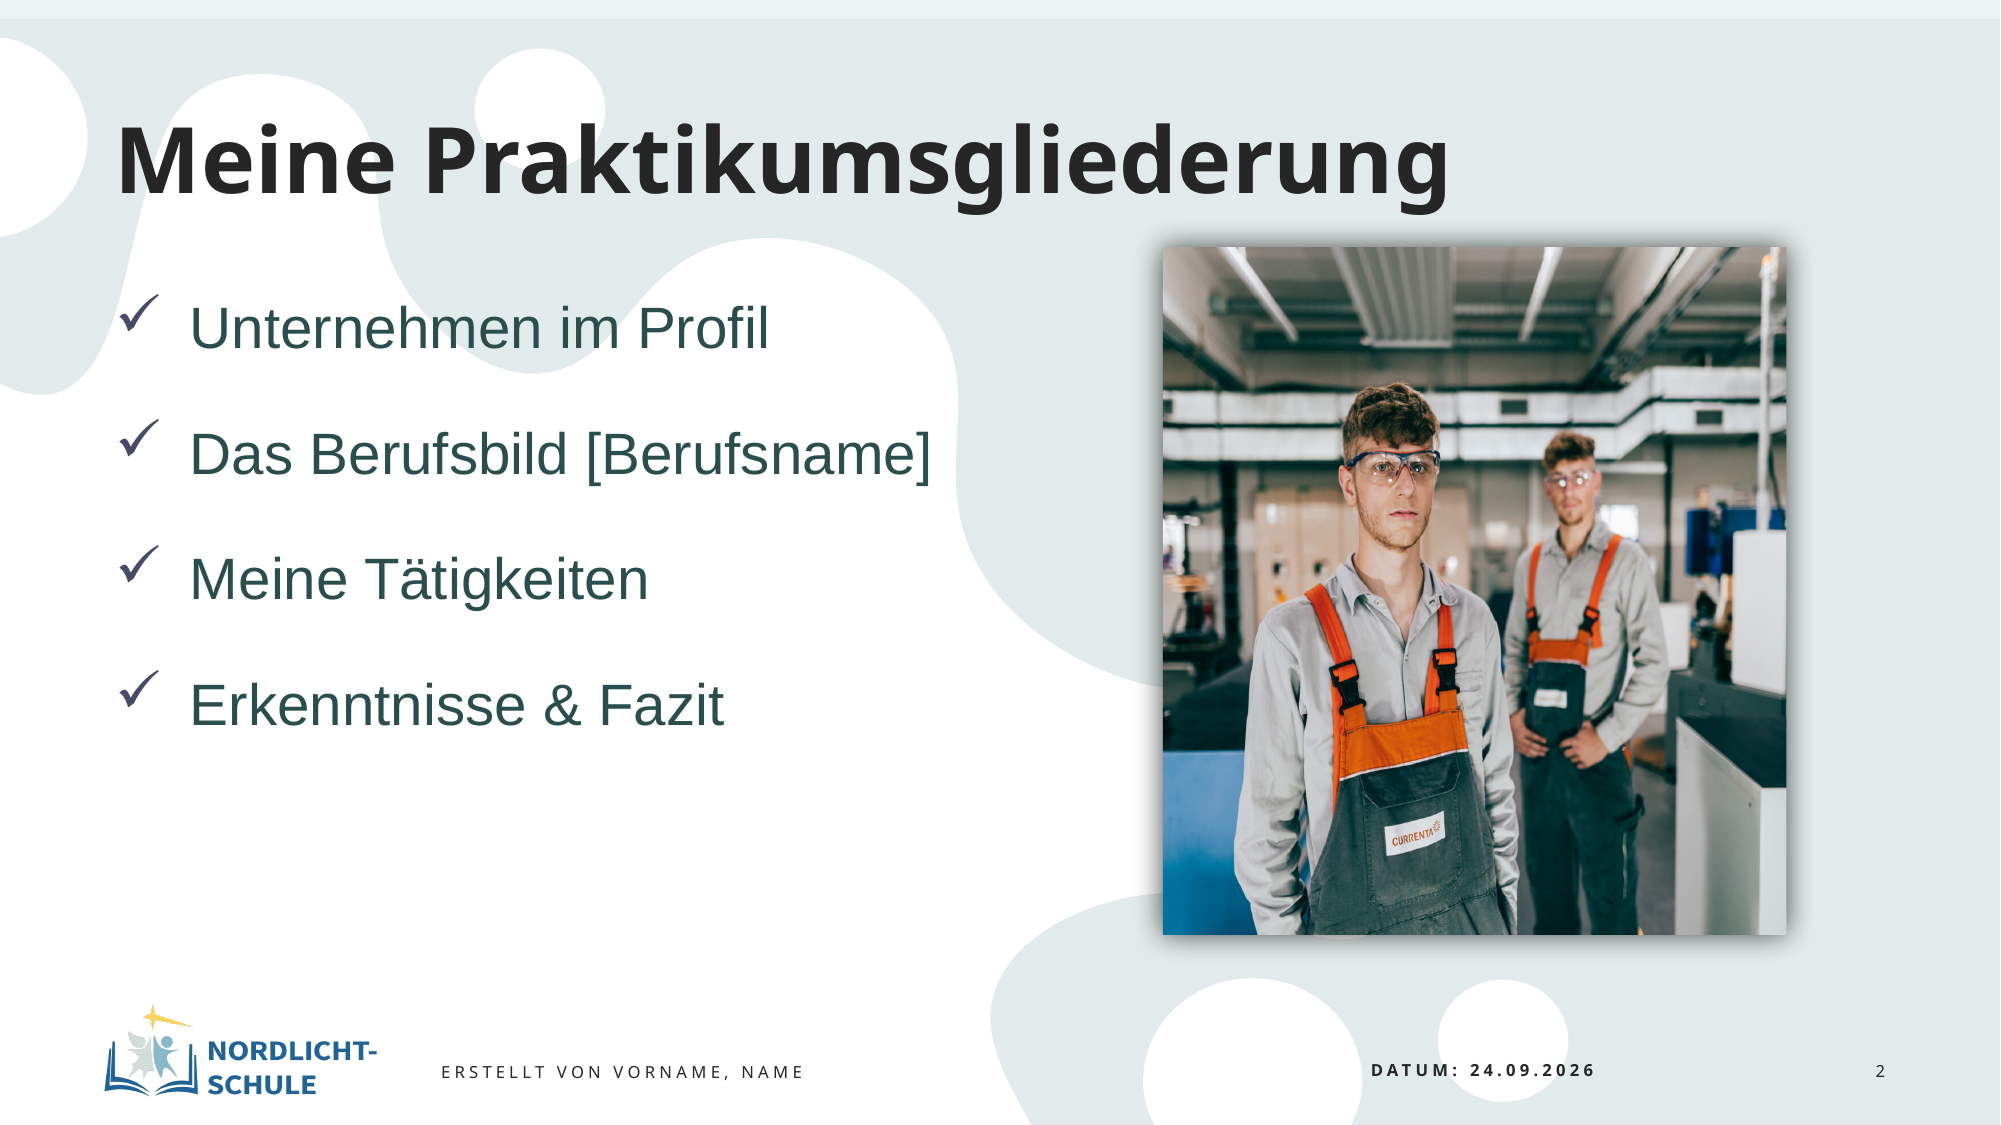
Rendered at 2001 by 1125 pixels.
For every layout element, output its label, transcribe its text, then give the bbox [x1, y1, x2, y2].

picture [99, 1014, 379, 1102]
footer Erstellt von Vorname, Name [426, 1041, 1146, 1102]
title Meine Praktikumsgliederung [99, 91, 1900, 220]
slide_number DATUM: 21.05.2025 [1355, 1041, 1643, 1102]
picture [1162, 247, 1787, 935]
list Unternehmen im Profil Das Berufsbild [Berufsname] Meine Tätigkeiten Erkenntnisse & Fazit [99, 247, 1127, 1014]
